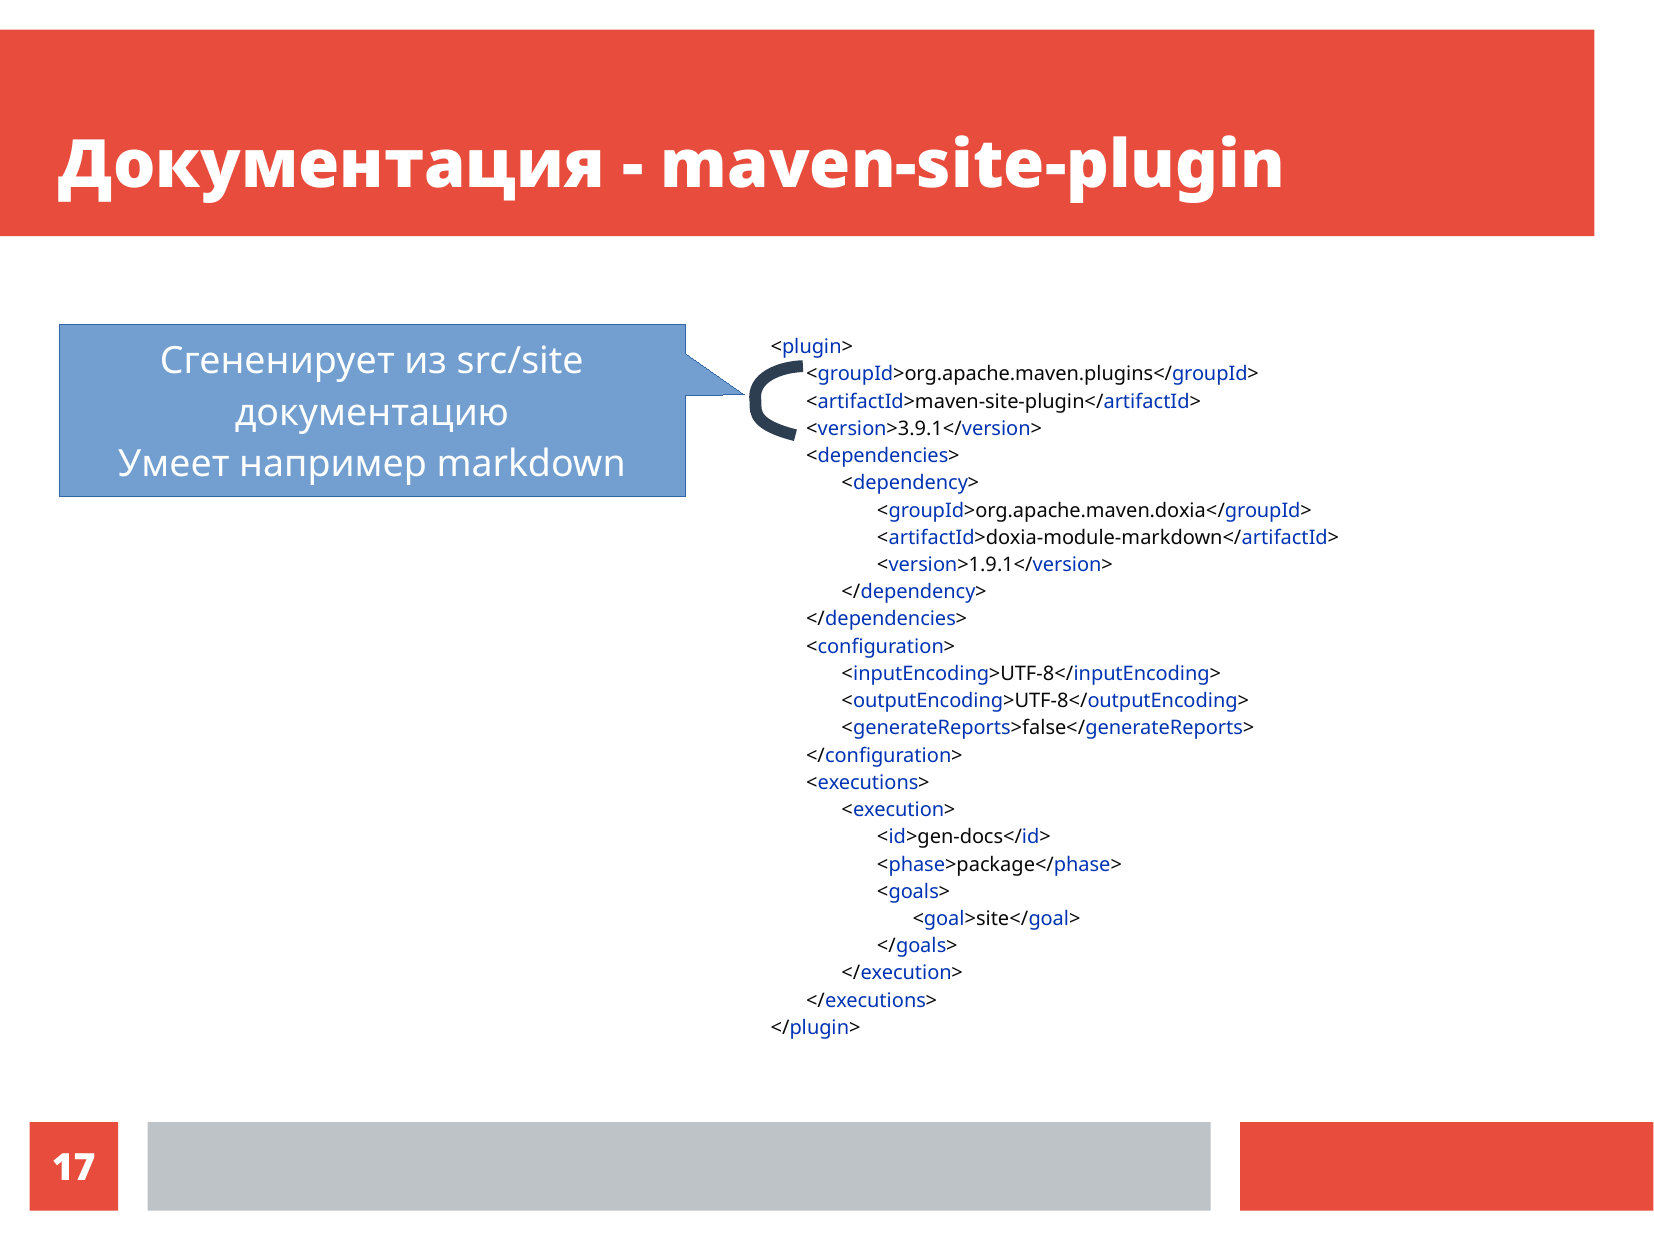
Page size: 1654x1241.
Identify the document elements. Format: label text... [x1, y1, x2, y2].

text_box Сгененирует из src/site документацию Умеет например markdown [59, 324, 745, 497]
title Документация - maven-site-plugin [59, 59, 1595, 207]
text_box <plugin> <groupId>org.apache.maven.plugins</groupId> <artifactId>maven-site-plugin</artifactId> <version>3.9.1</version> <dependencies> <dependency> <groupId>org.apache.maven.doxia</groupId> <artifactId>doxia-module-markdown</artifactId> <version>1.9.1</version> </dependency> </dependencies> <configuration> <inputEncoding>UTF-8</inputEncoding> <outputEncoding>UTF-8</outputEncoding> <generateReports>false</generateReports> </configuration> <executions> <execution> <id>gen-docs</id> <phase>package</phase> <goals> <goal>site</goal> </goals> </execution> </executions> </plugin> [755, 324, 1565, 1093]
